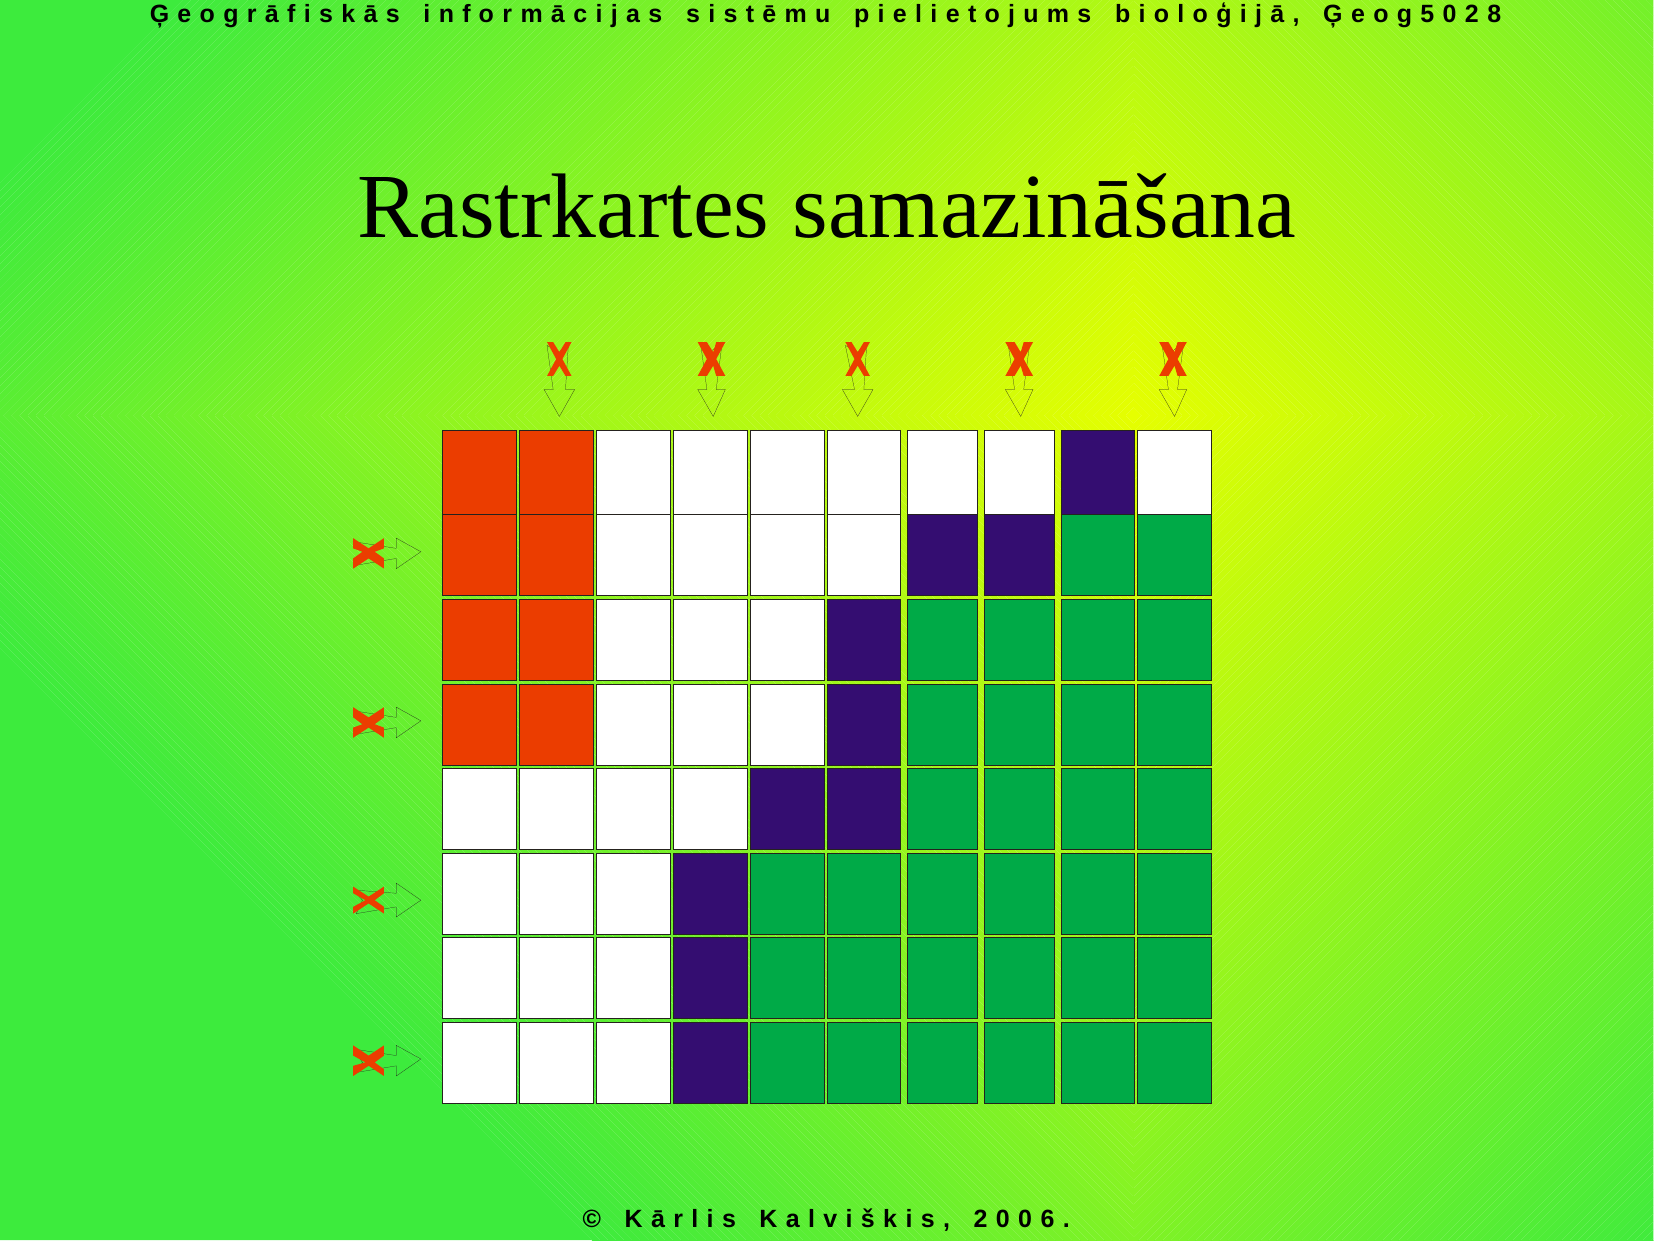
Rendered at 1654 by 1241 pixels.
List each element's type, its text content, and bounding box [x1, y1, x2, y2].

title Rastrkartes samazināšana [121, 102, 1534, 311]
picture [350, 338, 1220, 1111]
